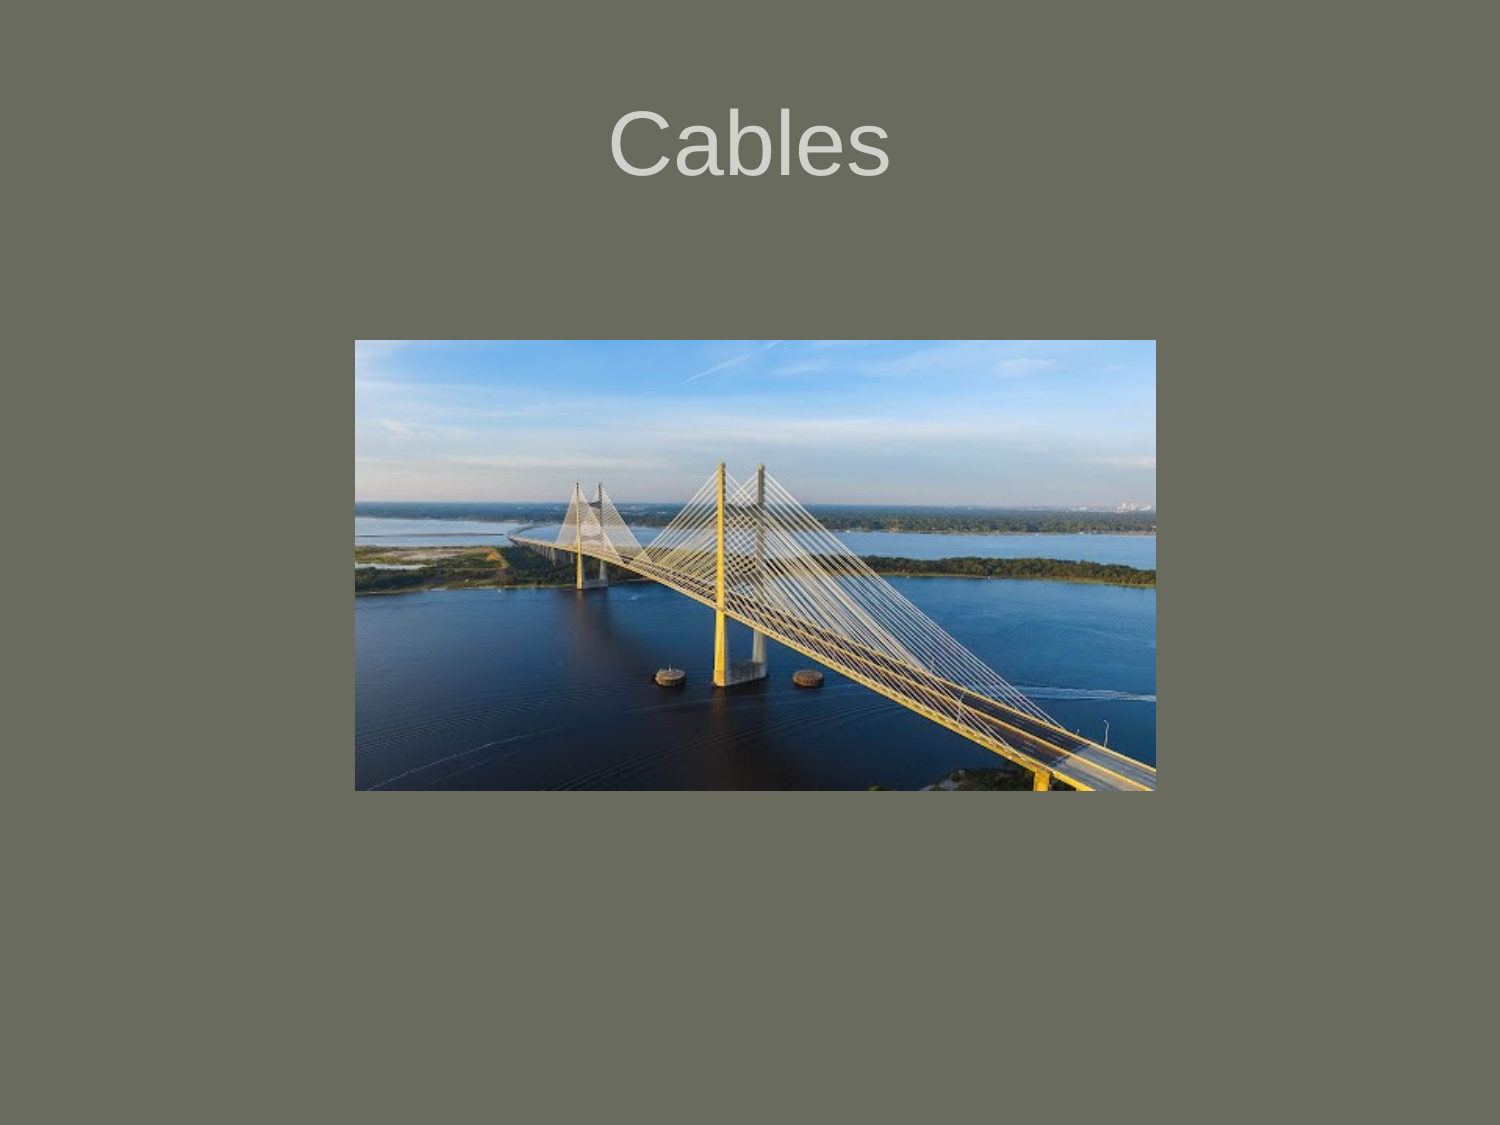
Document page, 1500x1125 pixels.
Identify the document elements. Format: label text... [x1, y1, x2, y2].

picture [355, 340, 1156, 791]
title Cables [75, 21, 1426, 257]
